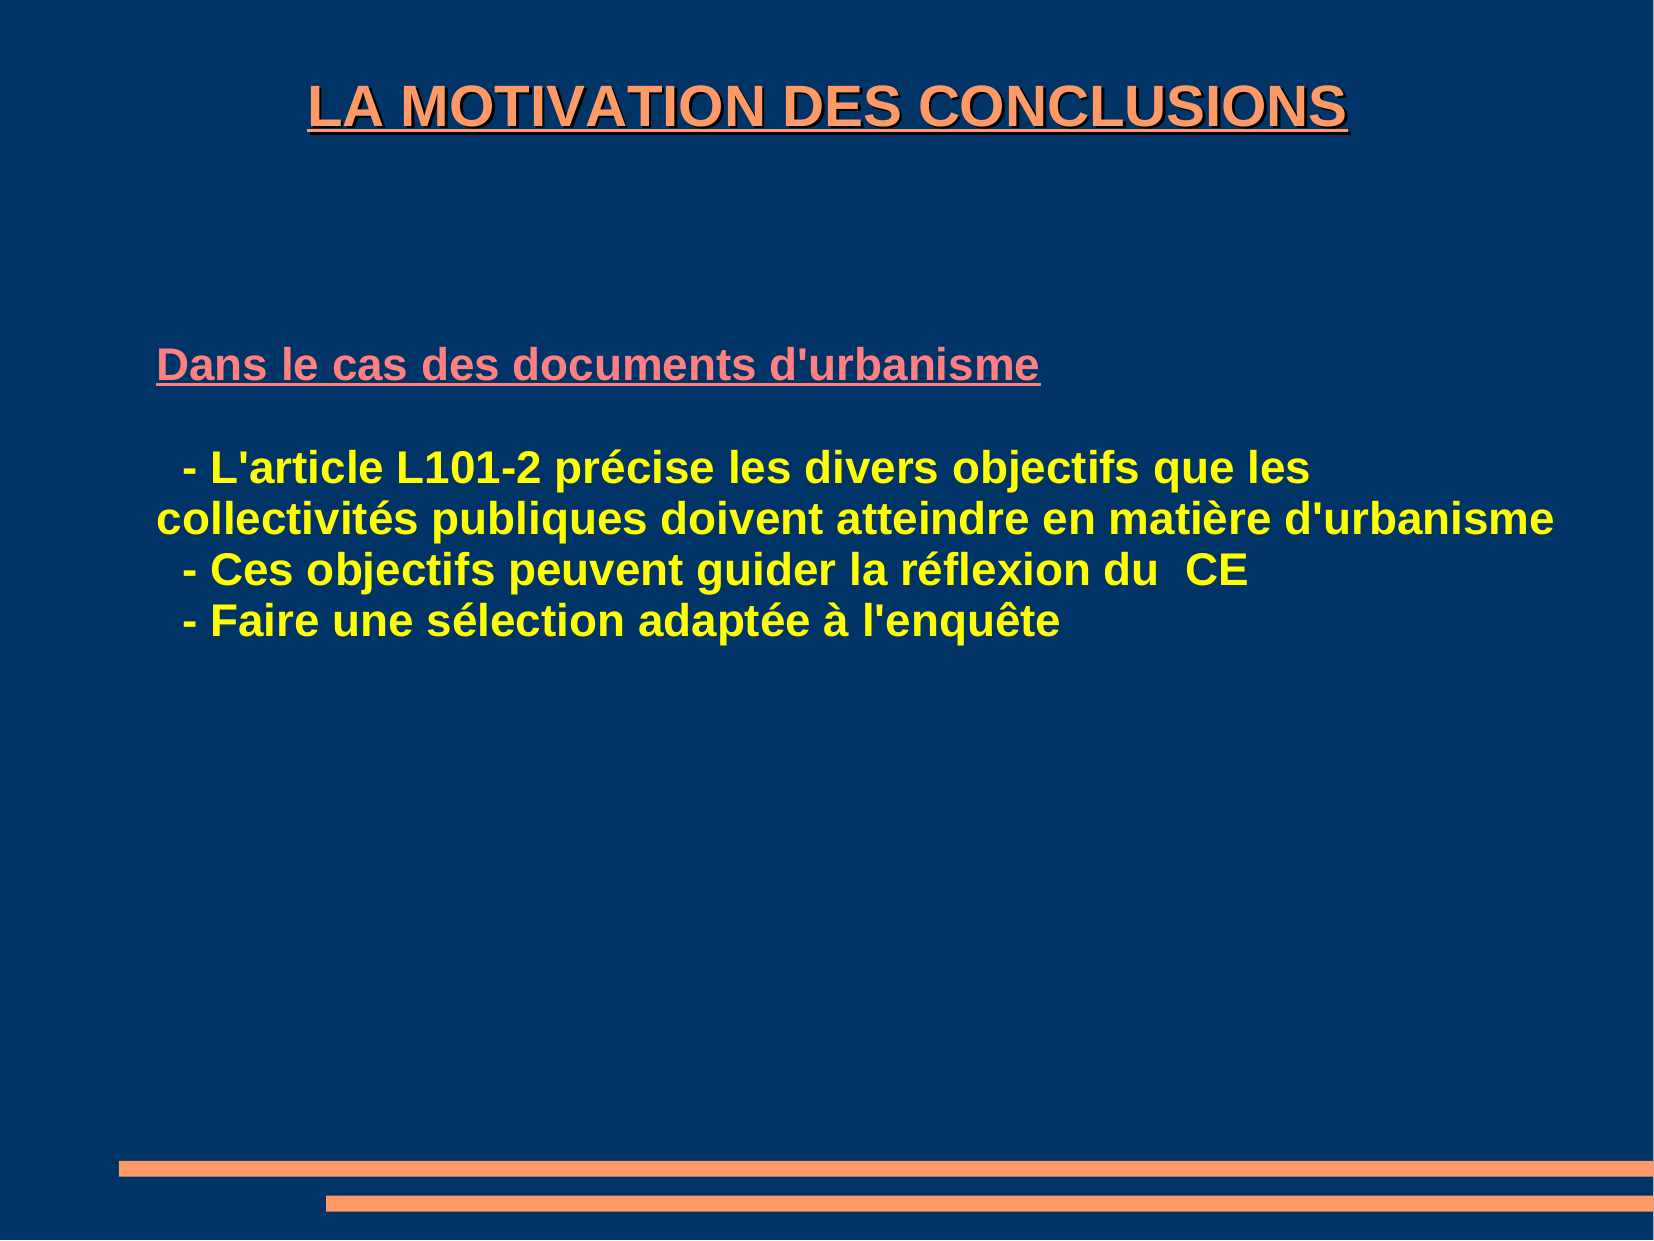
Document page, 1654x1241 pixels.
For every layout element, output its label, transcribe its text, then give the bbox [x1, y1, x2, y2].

title LA MOTIVATION DES CONCLUSIONS [121, 46, 1534, 166]
subtitle Dans le cas des documents d'urbanisme - L'article L101-2 précise les divers objectifs que les collectivités publiques doivent atteindre en matière d'urbanisme - Ces objectifs peuvent guider la réflexion du CE - Faire une sélection adaptée à l'enquête [121, 212, 1561, 1132]
